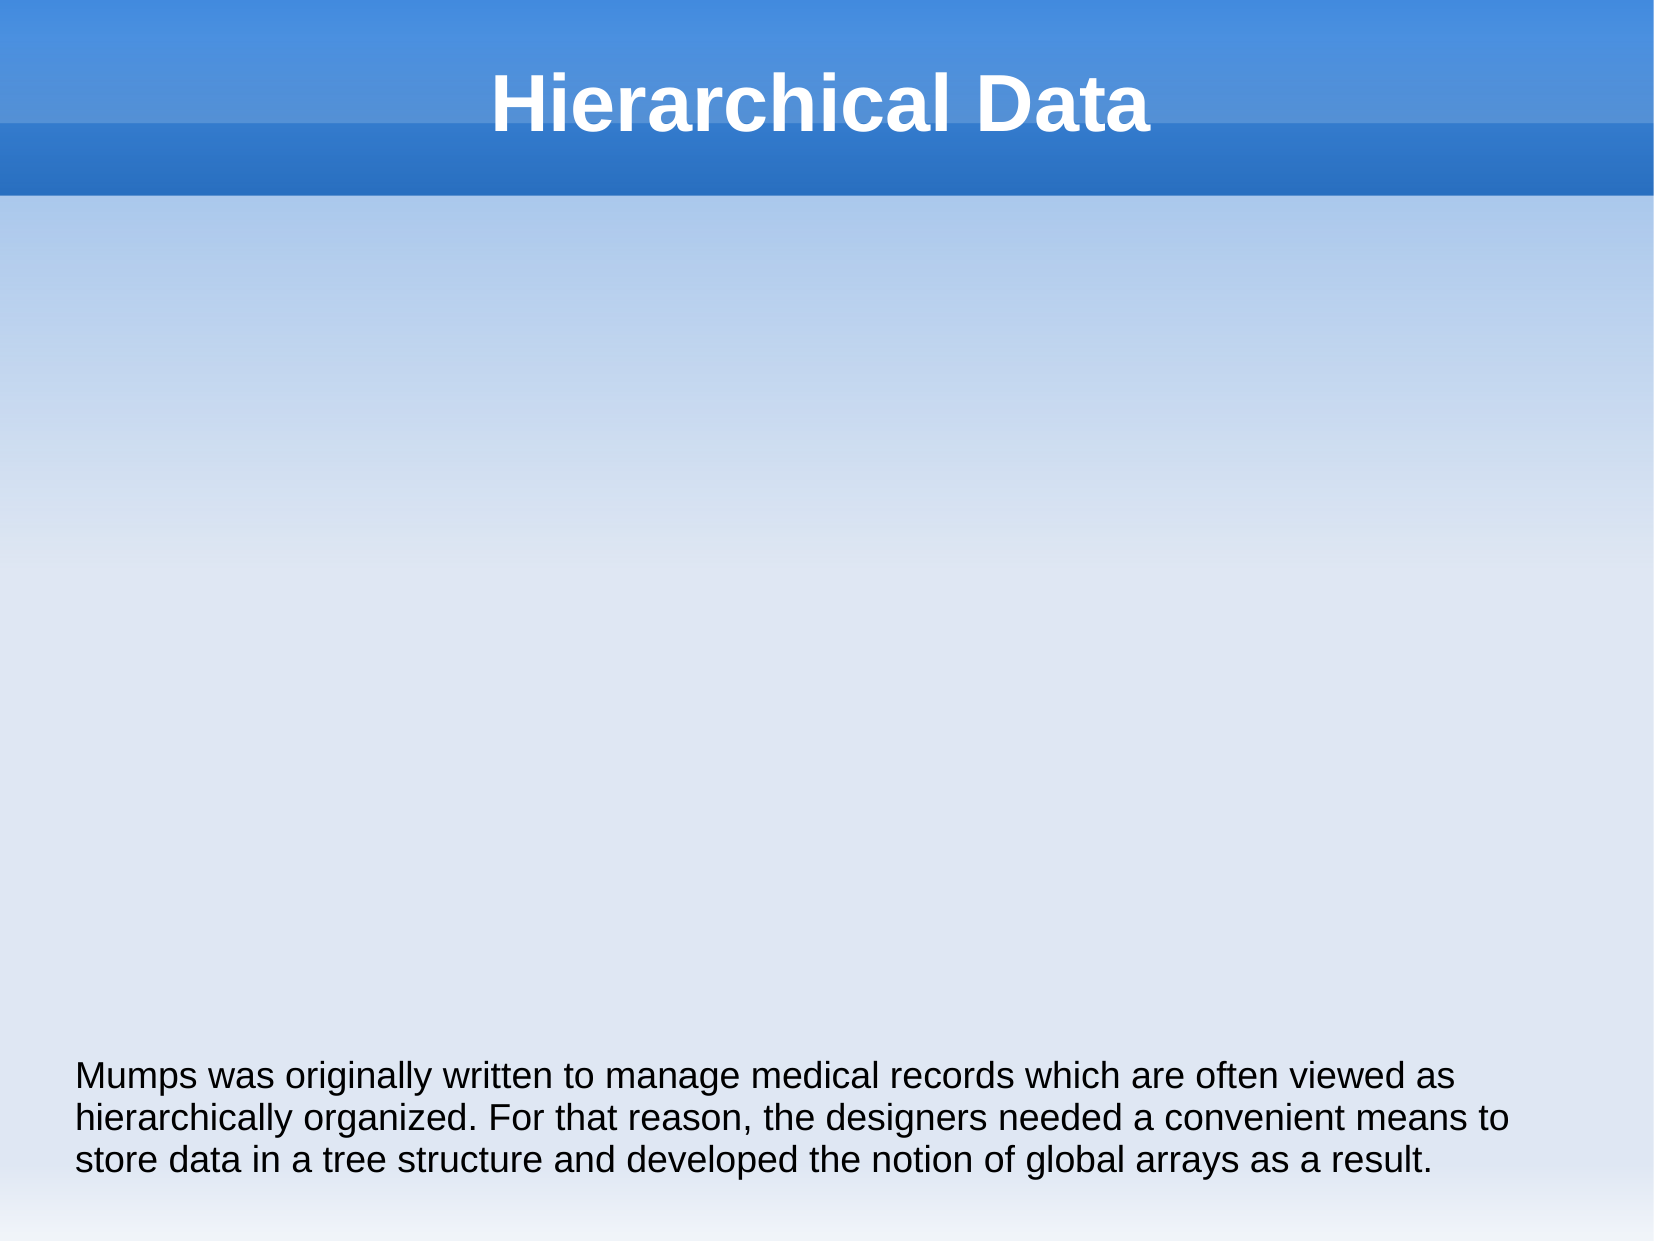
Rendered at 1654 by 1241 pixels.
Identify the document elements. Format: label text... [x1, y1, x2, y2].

title Hierarchical Data [76, 0, 1565, 208]
subtitle Mumps was originally written to manage medical records which are often viewed as hierarchically organized. For that reason, the designers needed a convenient means to store data in a tree structure and developed the notion of global arrays as a result. [75, 1033, 1564, 1202]
picture [0, 0, 1654, 1241]
